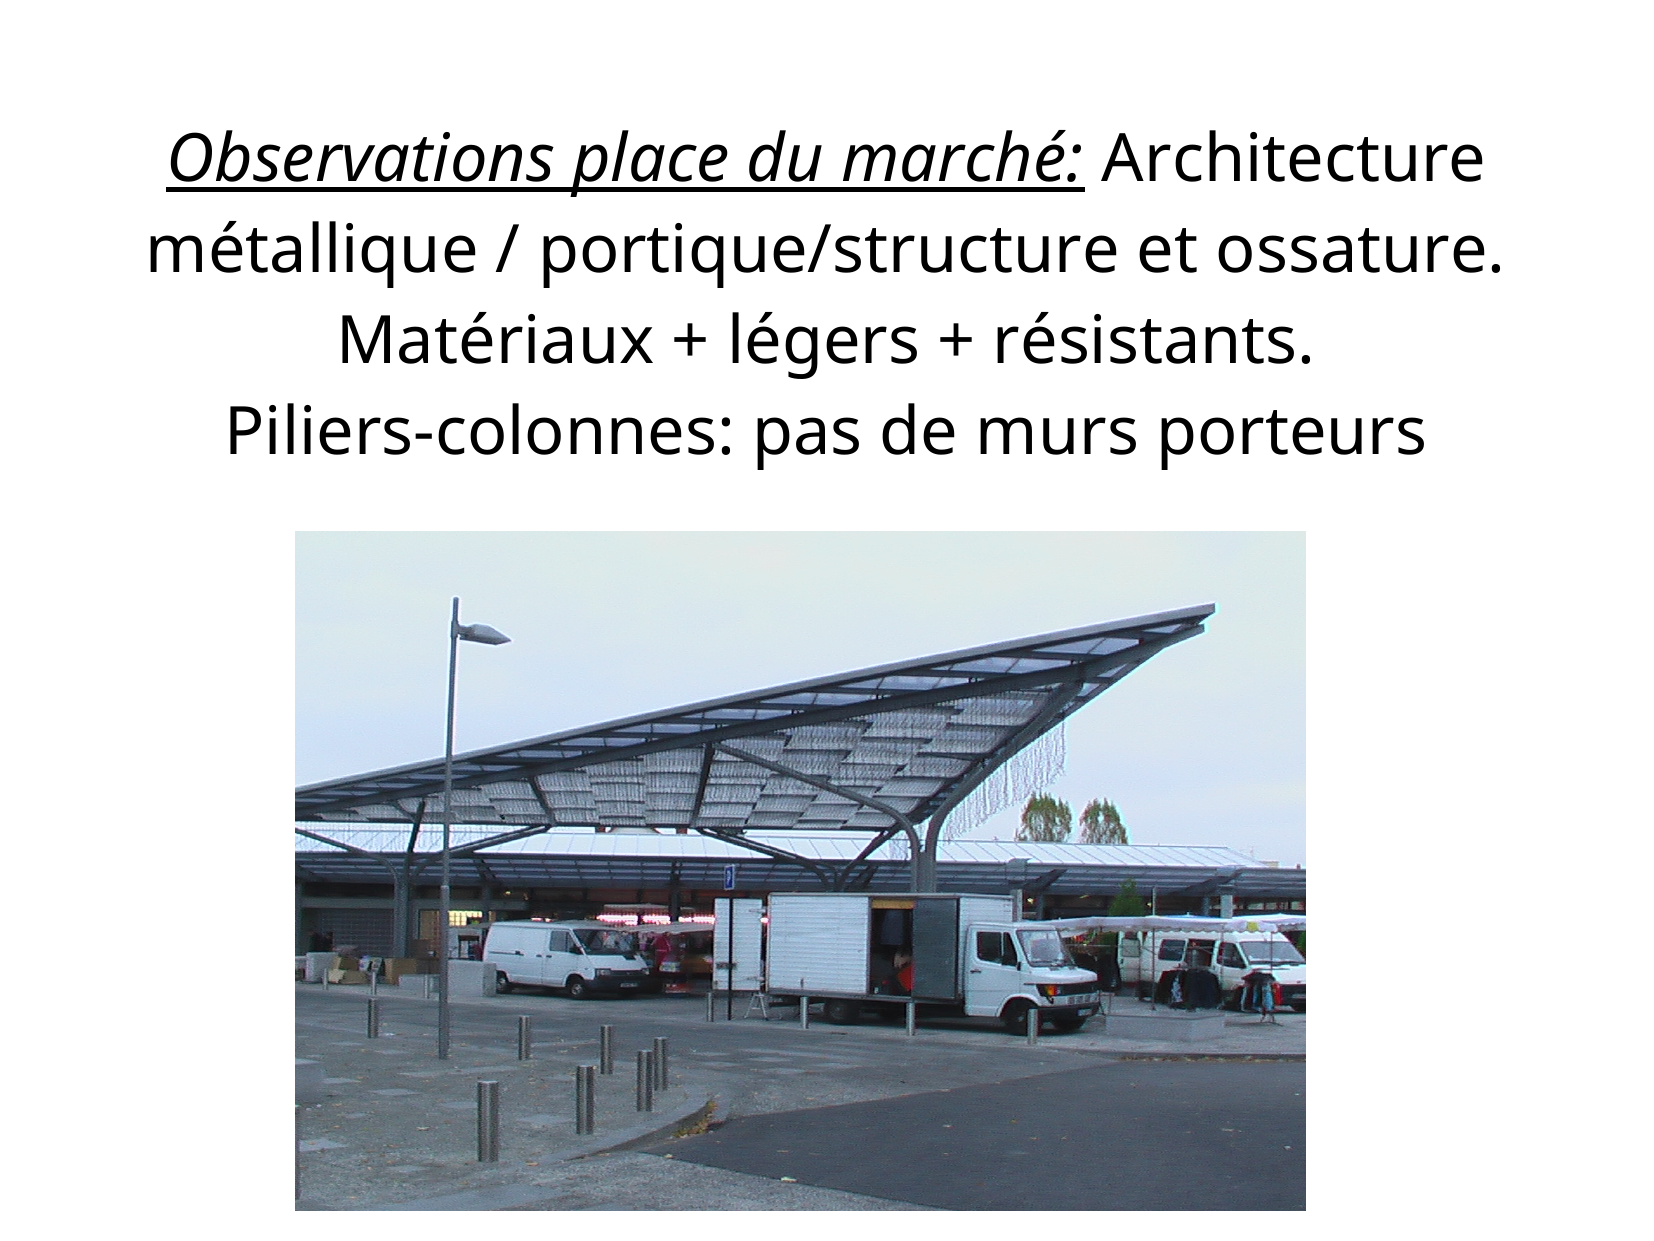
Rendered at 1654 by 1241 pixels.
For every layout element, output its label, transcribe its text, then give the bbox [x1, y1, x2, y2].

title Observations place du marché: Architecture métallique / portique/structure et ossature. Matériaux + légers + résistants. Piliers-colonnes: pas de murs porteurs [82, 0, 1571, 591]
picture [295, 531, 1306, 1211]
